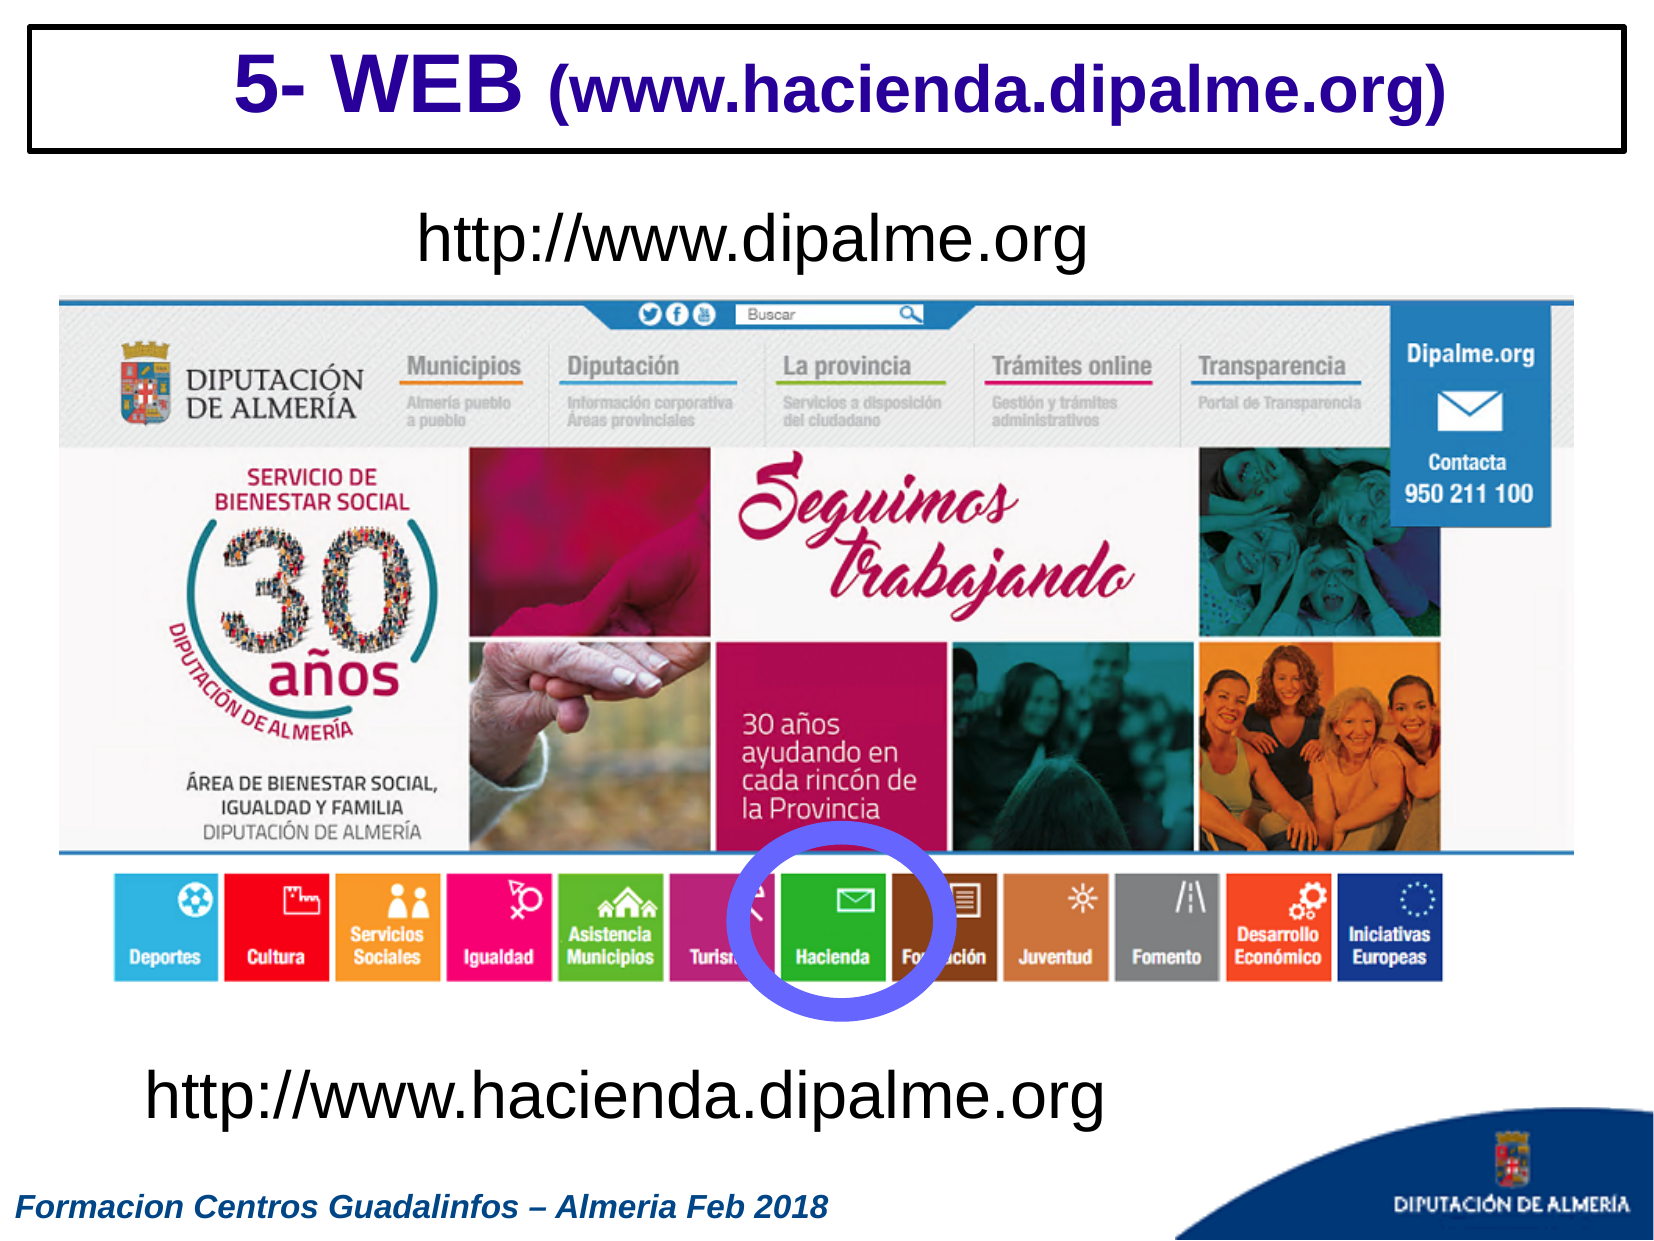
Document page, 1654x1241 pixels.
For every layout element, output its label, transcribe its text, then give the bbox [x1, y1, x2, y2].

text_box Formacion Centros Guadalinfos – Almeria Feb 2018 [0, 1181, 845, 1234]
text_box http://www.hacienda.dipalme.org [129, 1051, 1164, 1141]
text_box http://www.dipalme.org [401, 193, 1158, 284]
picture [59, 295, 1574, 993]
text_box 5- WEB (www.hacienda.dipalme.org) [29, 27, 1625, 152]
picture [751, 845, 933, 993]
picture [1175, 1107, 1654, 1241]
